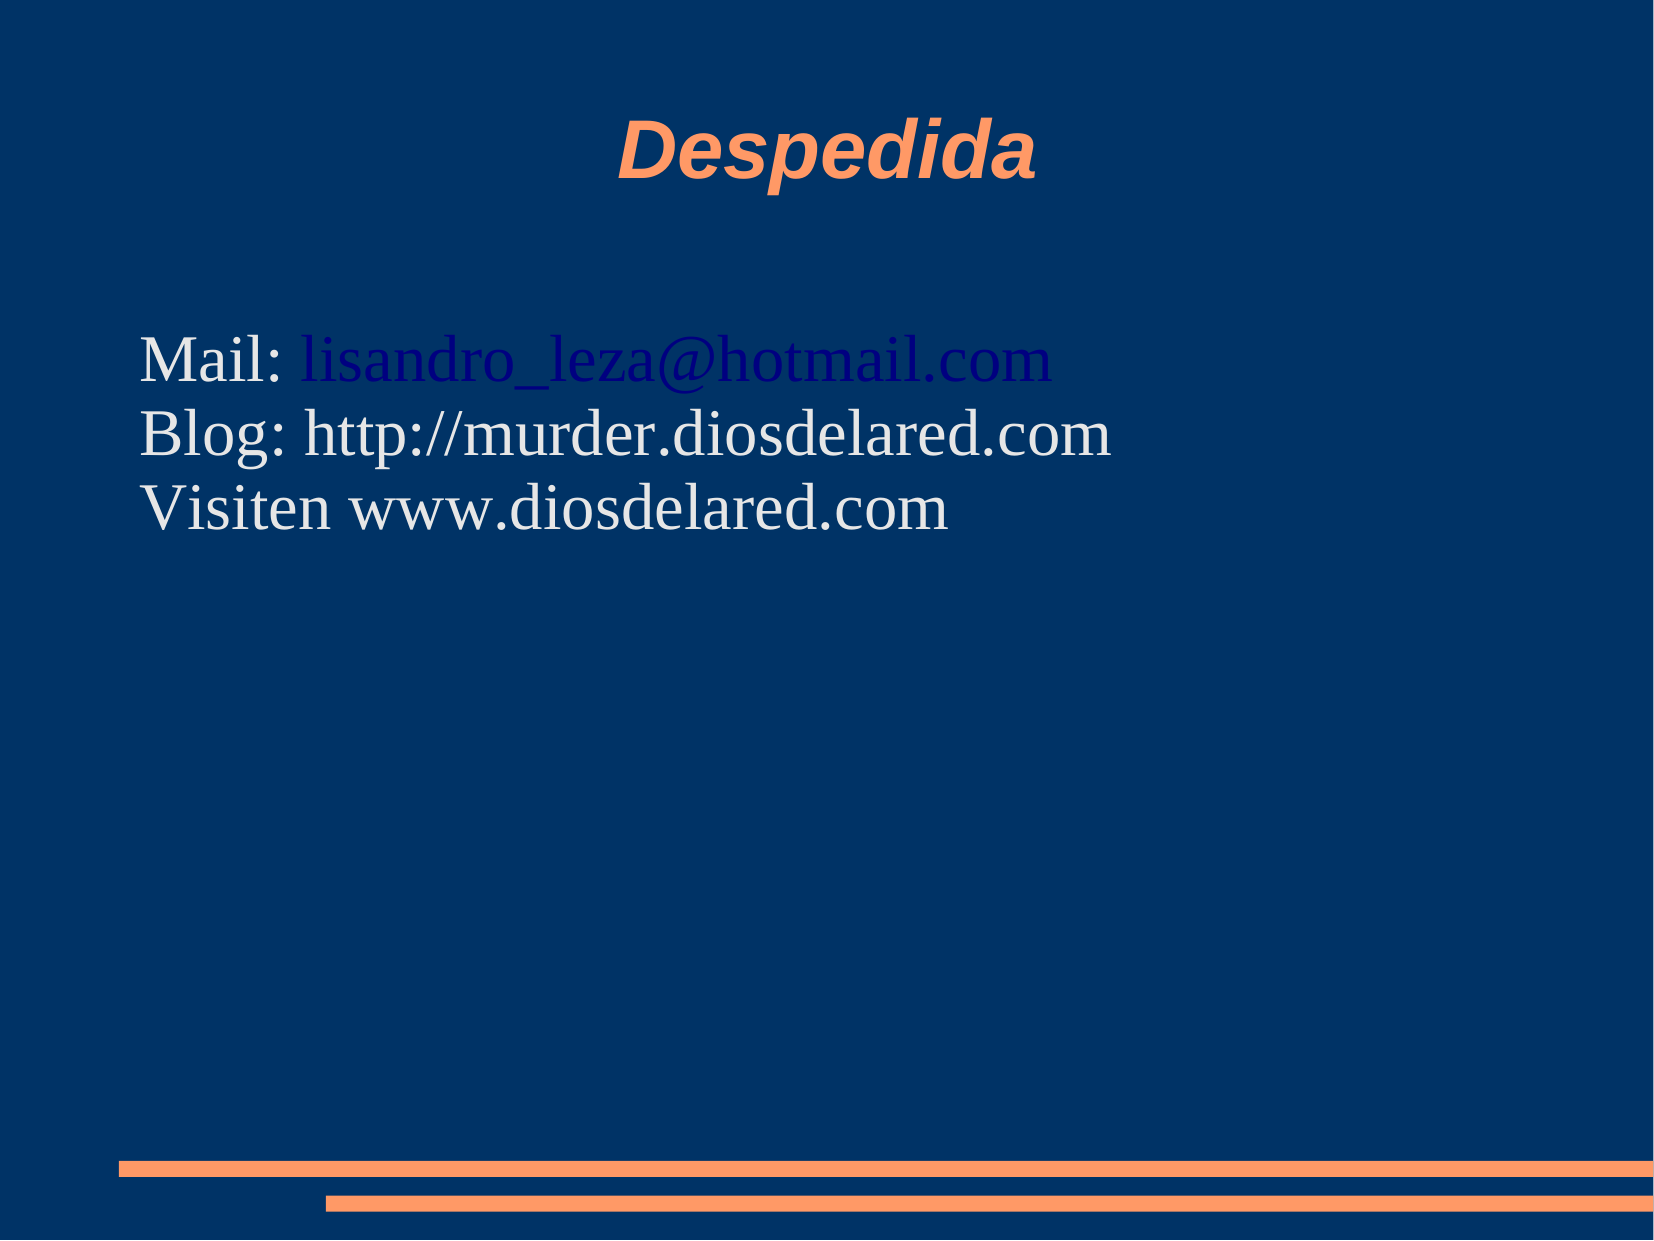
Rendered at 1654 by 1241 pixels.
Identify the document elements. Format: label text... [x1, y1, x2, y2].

title Despedida [121, 53, 1534, 247]
list Mail: lisandro_leza@hotmail.com Blog: http://murder.diosdelared.com Visiten www.diosdelared.com [121, 322, 1561, 1118]
